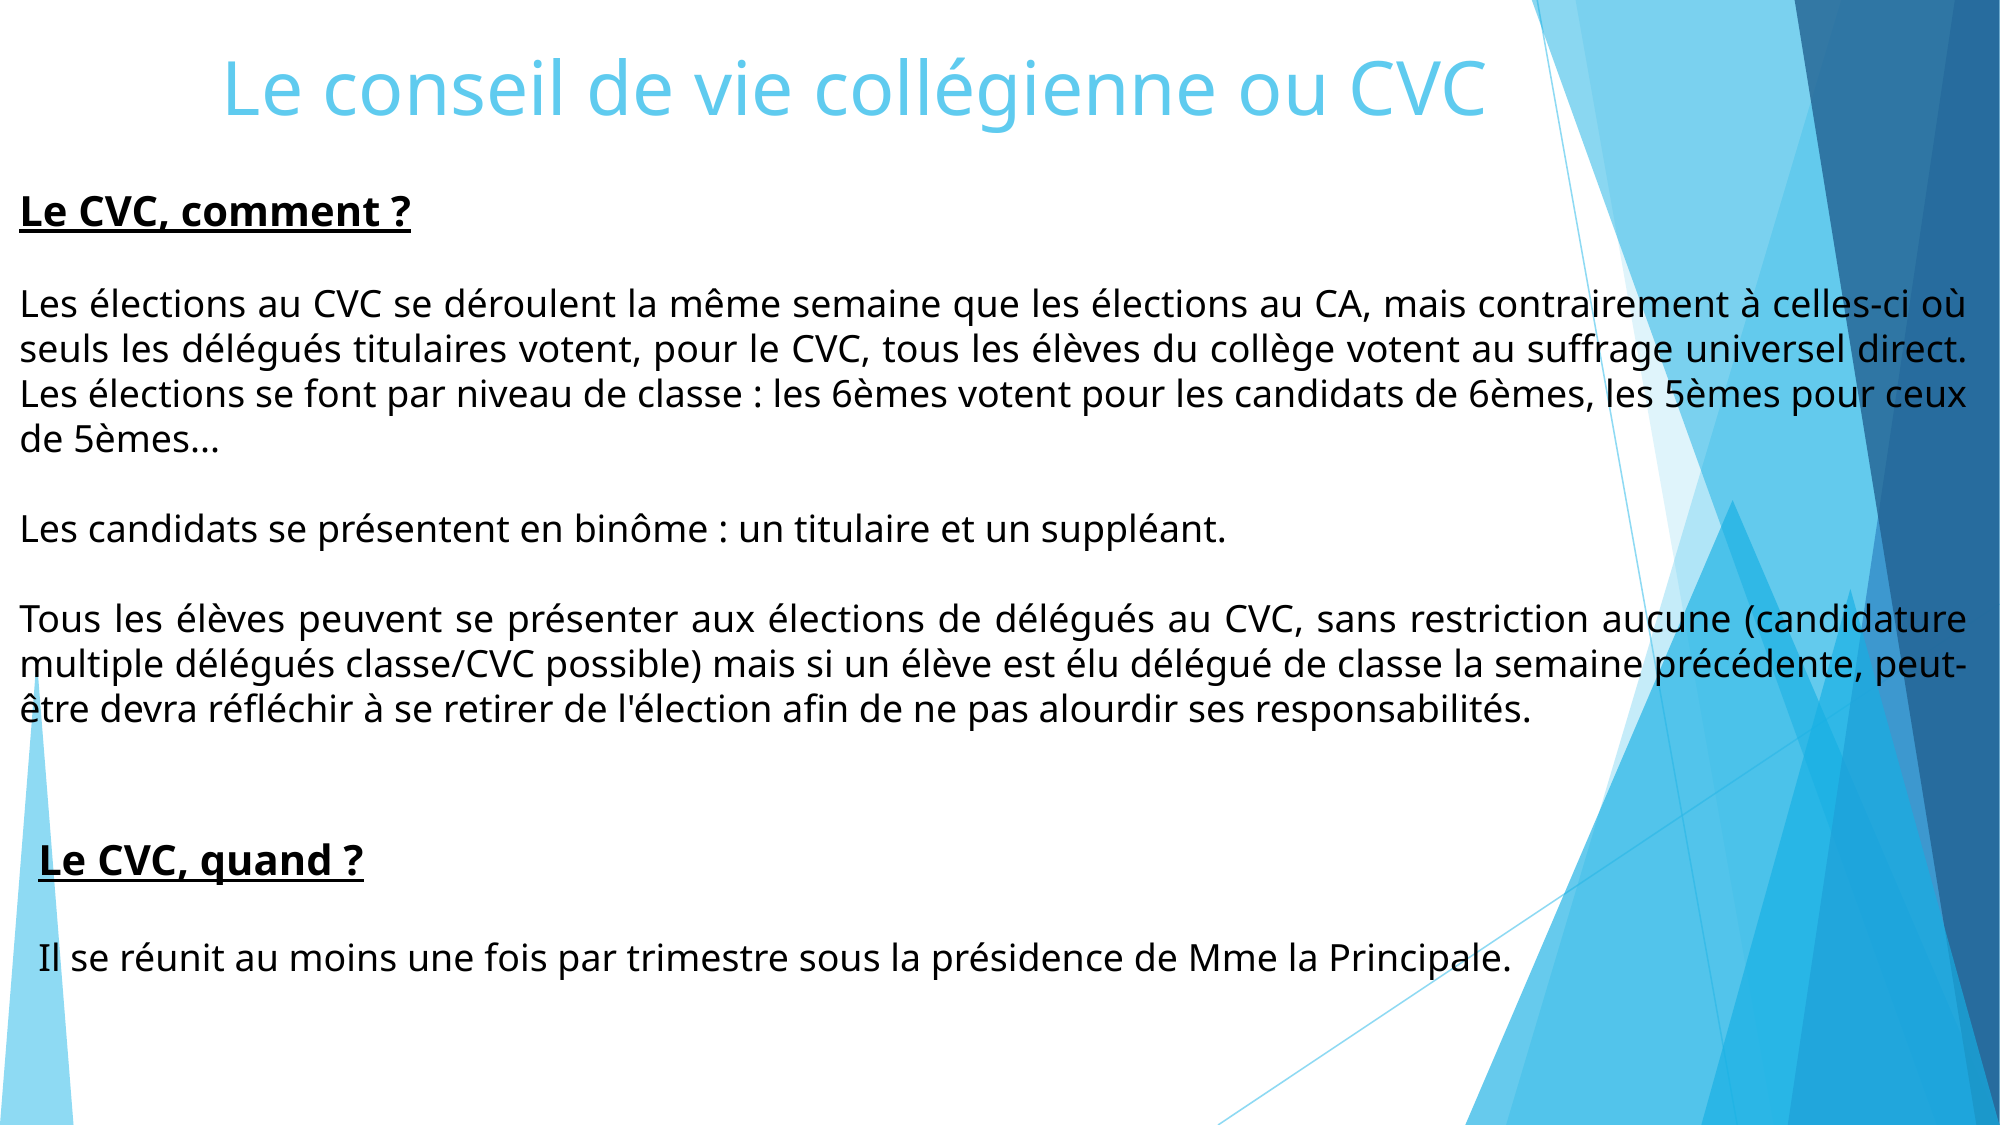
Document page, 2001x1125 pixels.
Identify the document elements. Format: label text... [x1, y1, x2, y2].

text_box Le conseil de vie collégienne ou CVC [177, 42, 1534, 130]
text_box Le CVC, comment ? Les élections au CVC se déroulent la même semaine que les élections au CA, mais contrairement à celles-ci où seuls les délégués titulaires votent, pour le CVC, tous les élèves du collège votent au suffrage universel direct. Les élections se font par niveau de classe : les 6èmes votent pour les candidats de 6èmes, les 5èmes pour ceux de 5èmes... Les candidats se présentent en binôme : un titulaire et un suppléant. Tous les élèves peuvent se présenter aux élections de délégués au CVC, sans restriction aucune (candidature multiple délégués classe/CVC possible) mais si un élève est élu délégué de classe la semaine précédente, peut-être devra réfléchir à se retirer de l'élection afin de ne pas alourdir ses responsabilités. [4, 177, 1985, 828]
text_box Le CVC, quand ? Il se réunit au moins une fois par trimestre sous la présidence de Mme la Principale. [23, 826, 1961, 1077]
